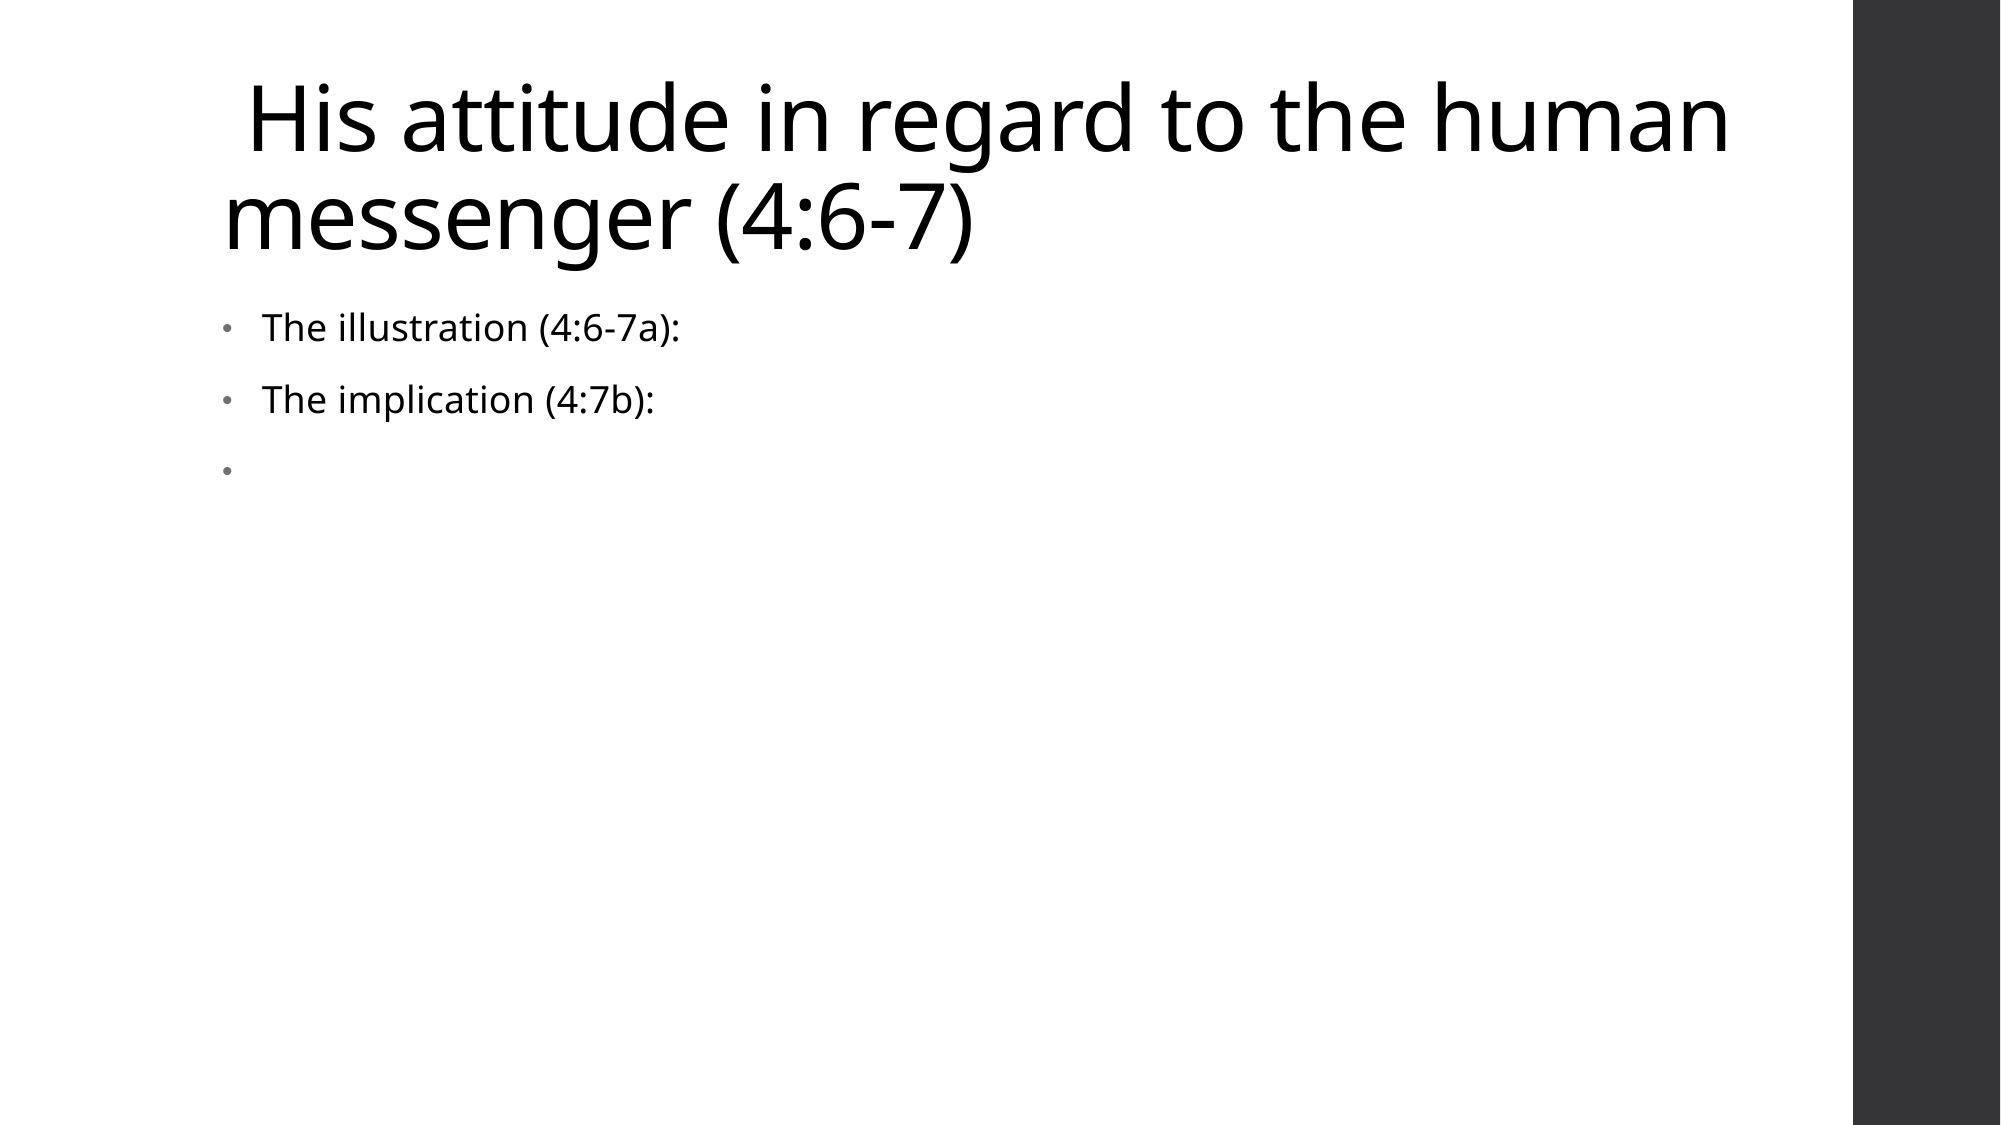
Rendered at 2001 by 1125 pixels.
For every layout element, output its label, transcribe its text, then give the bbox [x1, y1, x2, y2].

title His attitude in regard to the human messenger (4:6-7) [206, 60, 1797, 278]
list The illustration (4:6-7a): The implication (4:7b): [206, 299, 1617, 1014]
